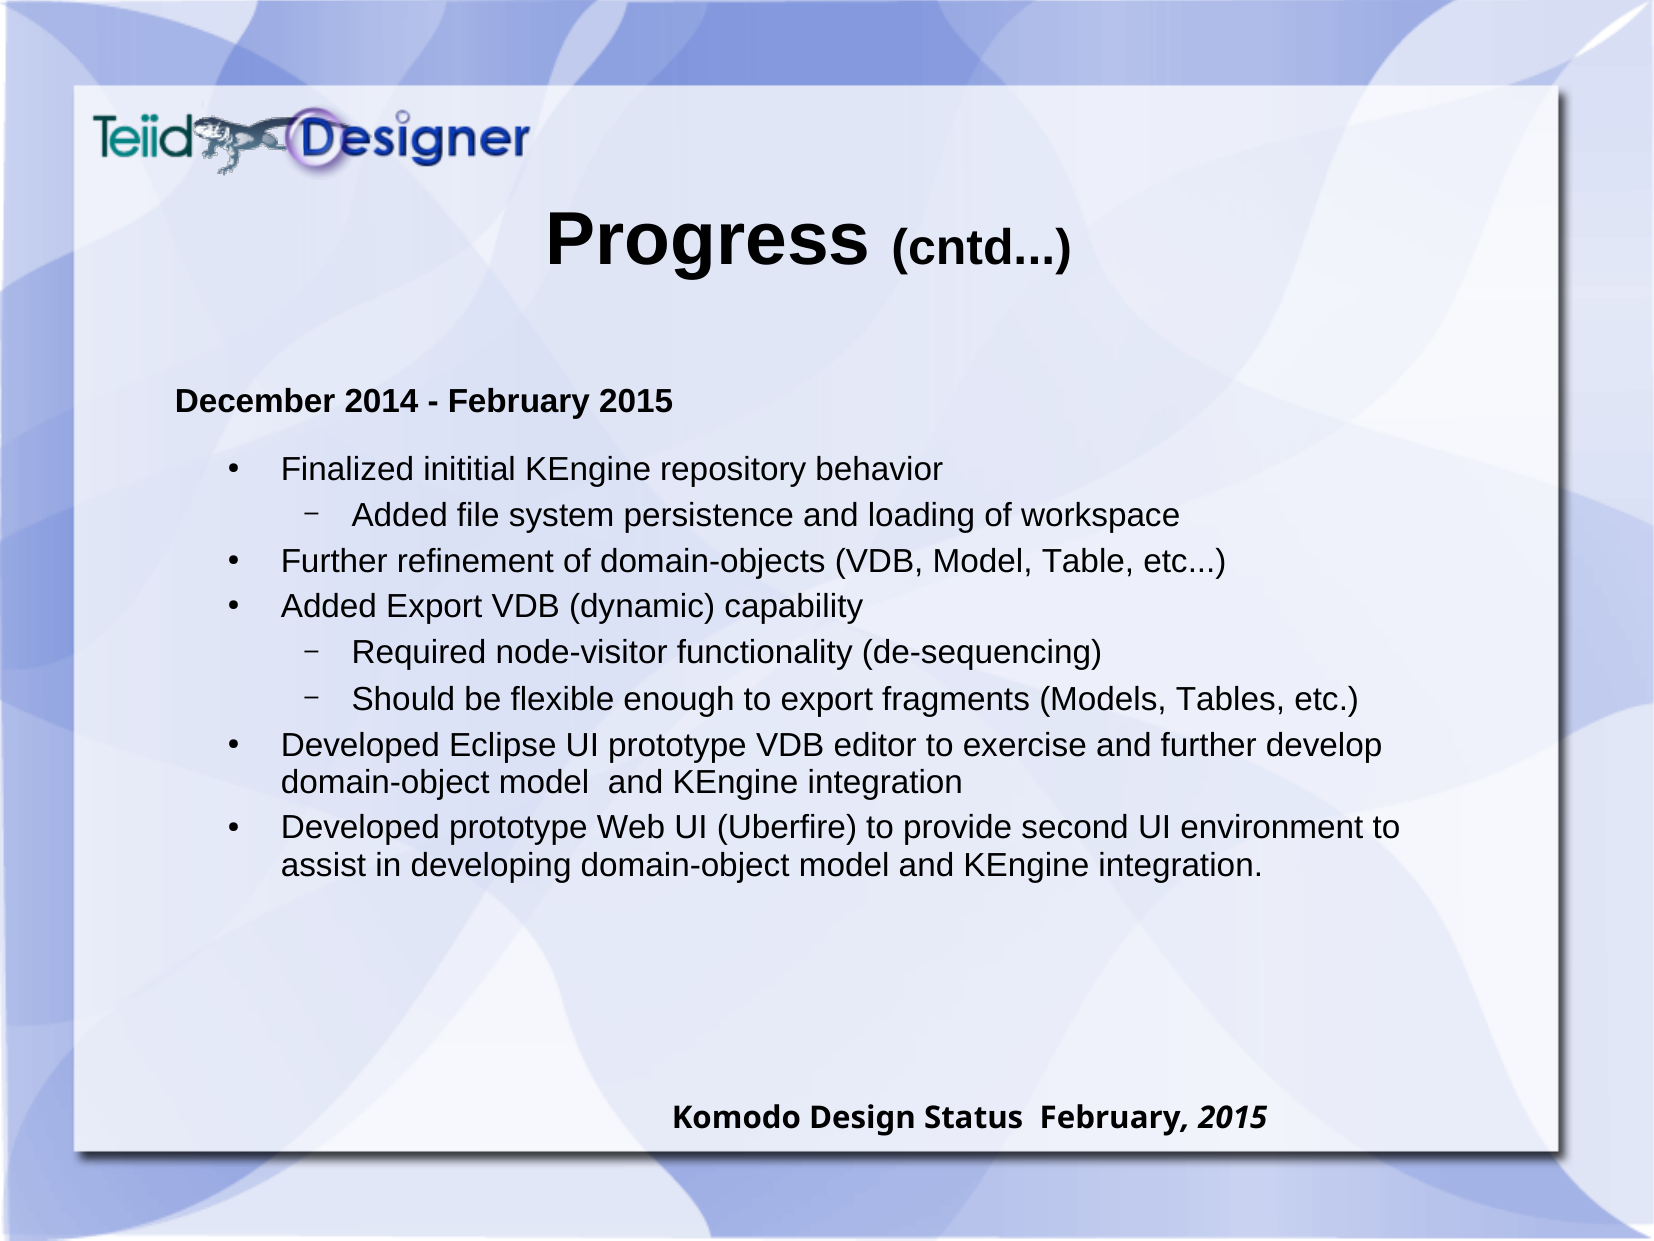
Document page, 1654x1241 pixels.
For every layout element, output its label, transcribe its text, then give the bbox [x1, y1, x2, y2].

title Progress (cntd...) [82, 135, 1536, 343]
text_box December 2014 - February 2015 [174, 382, 781, 421]
picture [0, 0, 1654, 1241]
text_box Finalized inititial KEngine repository behavior Added file system persistence and loading of workspace Further refinement of domain-objects (VDB, Model, Table, etc...) Added Export VDB (dynamic) capability Required node-visitor functionality (de-sequencing) Should be flexible enough to export fragments (Models, Tables, etc.) Developed Eclipse UI prototype VDB editor to exercise and further develop domain-object model and KEngine integration Developed prototype Web UI (Uberfire) to provide second UI environment to assist in developing domain-object model and KEngine integration. [210, 450, 1441, 935]
